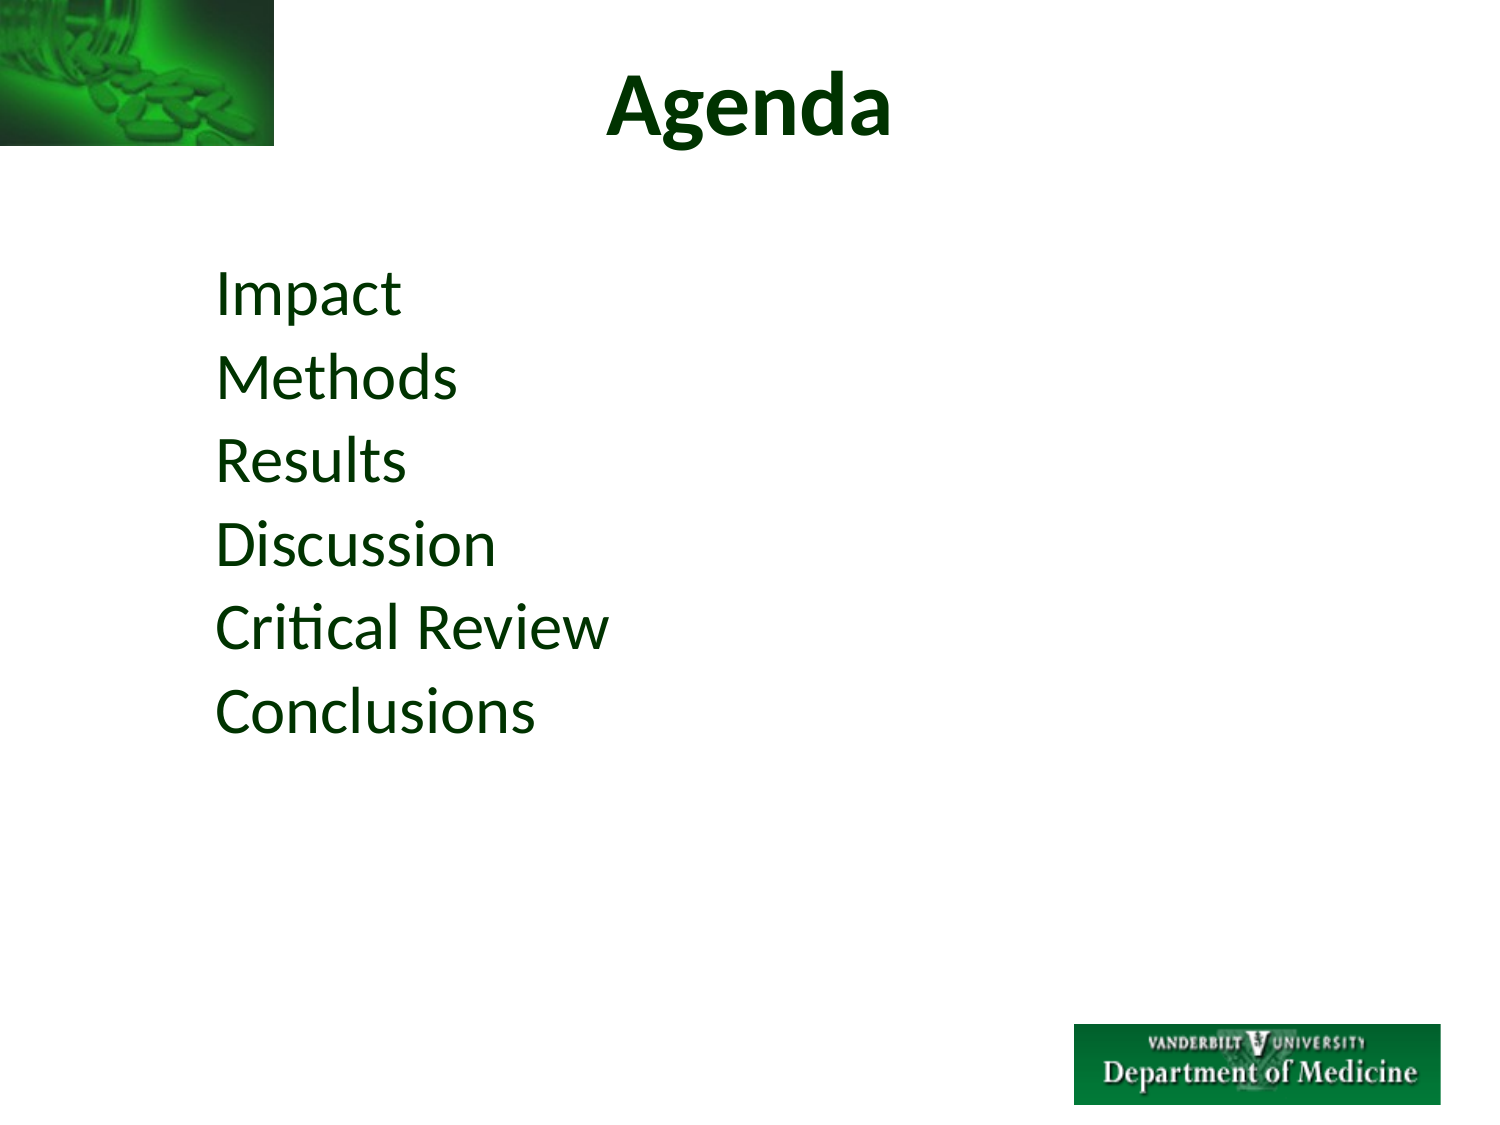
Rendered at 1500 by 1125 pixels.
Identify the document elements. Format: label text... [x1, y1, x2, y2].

title Agenda [75, 24, 1426, 201]
picture [1074, 1024, 1441, 1105]
list Impact Methods Results Discussion Critical Review Conclusions [199, 174, 1350, 1038]
picture [0, 0, 274, 146]
